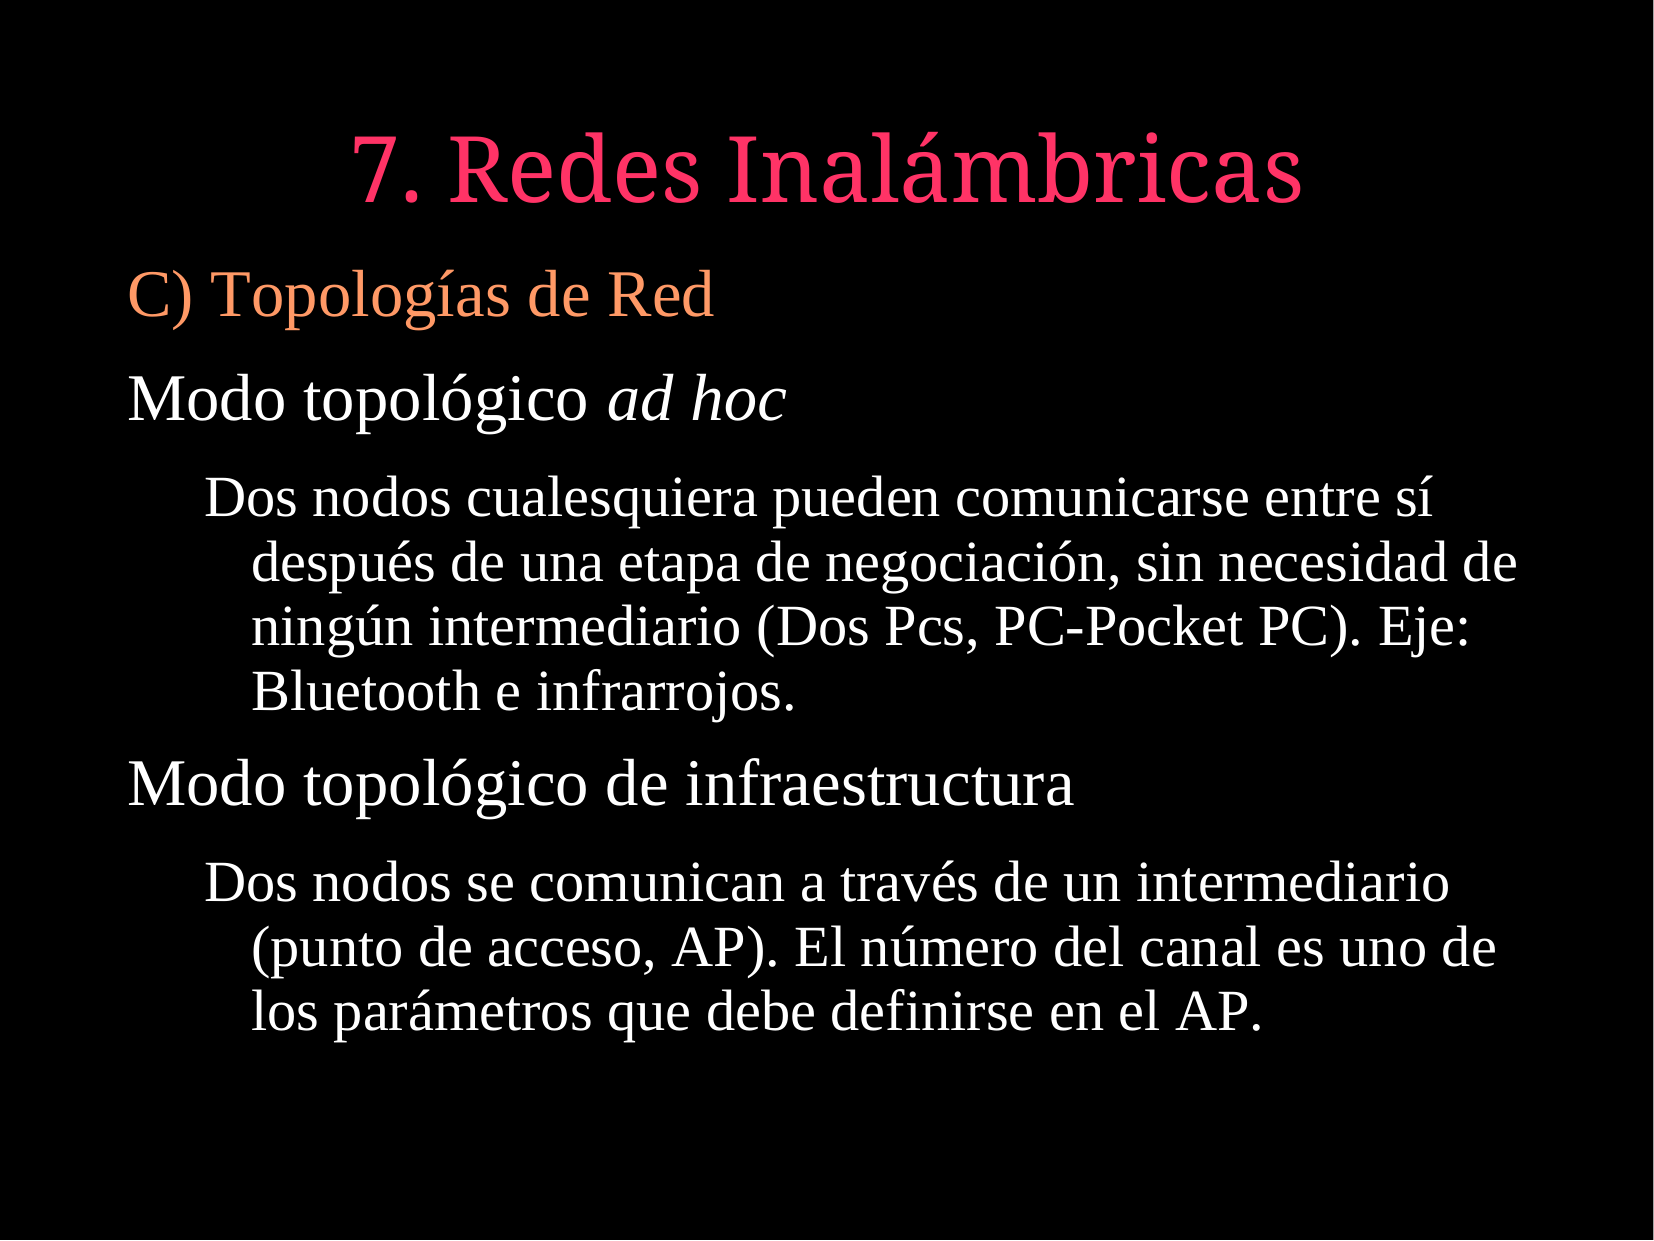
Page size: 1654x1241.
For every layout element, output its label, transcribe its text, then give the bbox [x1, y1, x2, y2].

list C) Topologías de Red Modo topológico ad hoc Dos nodos cualesquiera pueden comunicarse entre sí después de una etapa de negociación, sin necesidad de ningún intermediario (Dos Pcs, PC-Pocket PC). Eje: Bluetooth e infrarrojos. Modo topológico de infraestructura Dos nodos se comunican a través de un intermediario (punto de acceso, AP). El número del canal es uno de los parámetros que debe definirse en el AP. [109, 257, 1534, 1189]
title 7. Redes Inalámbricas [121, 63, 1534, 257]
